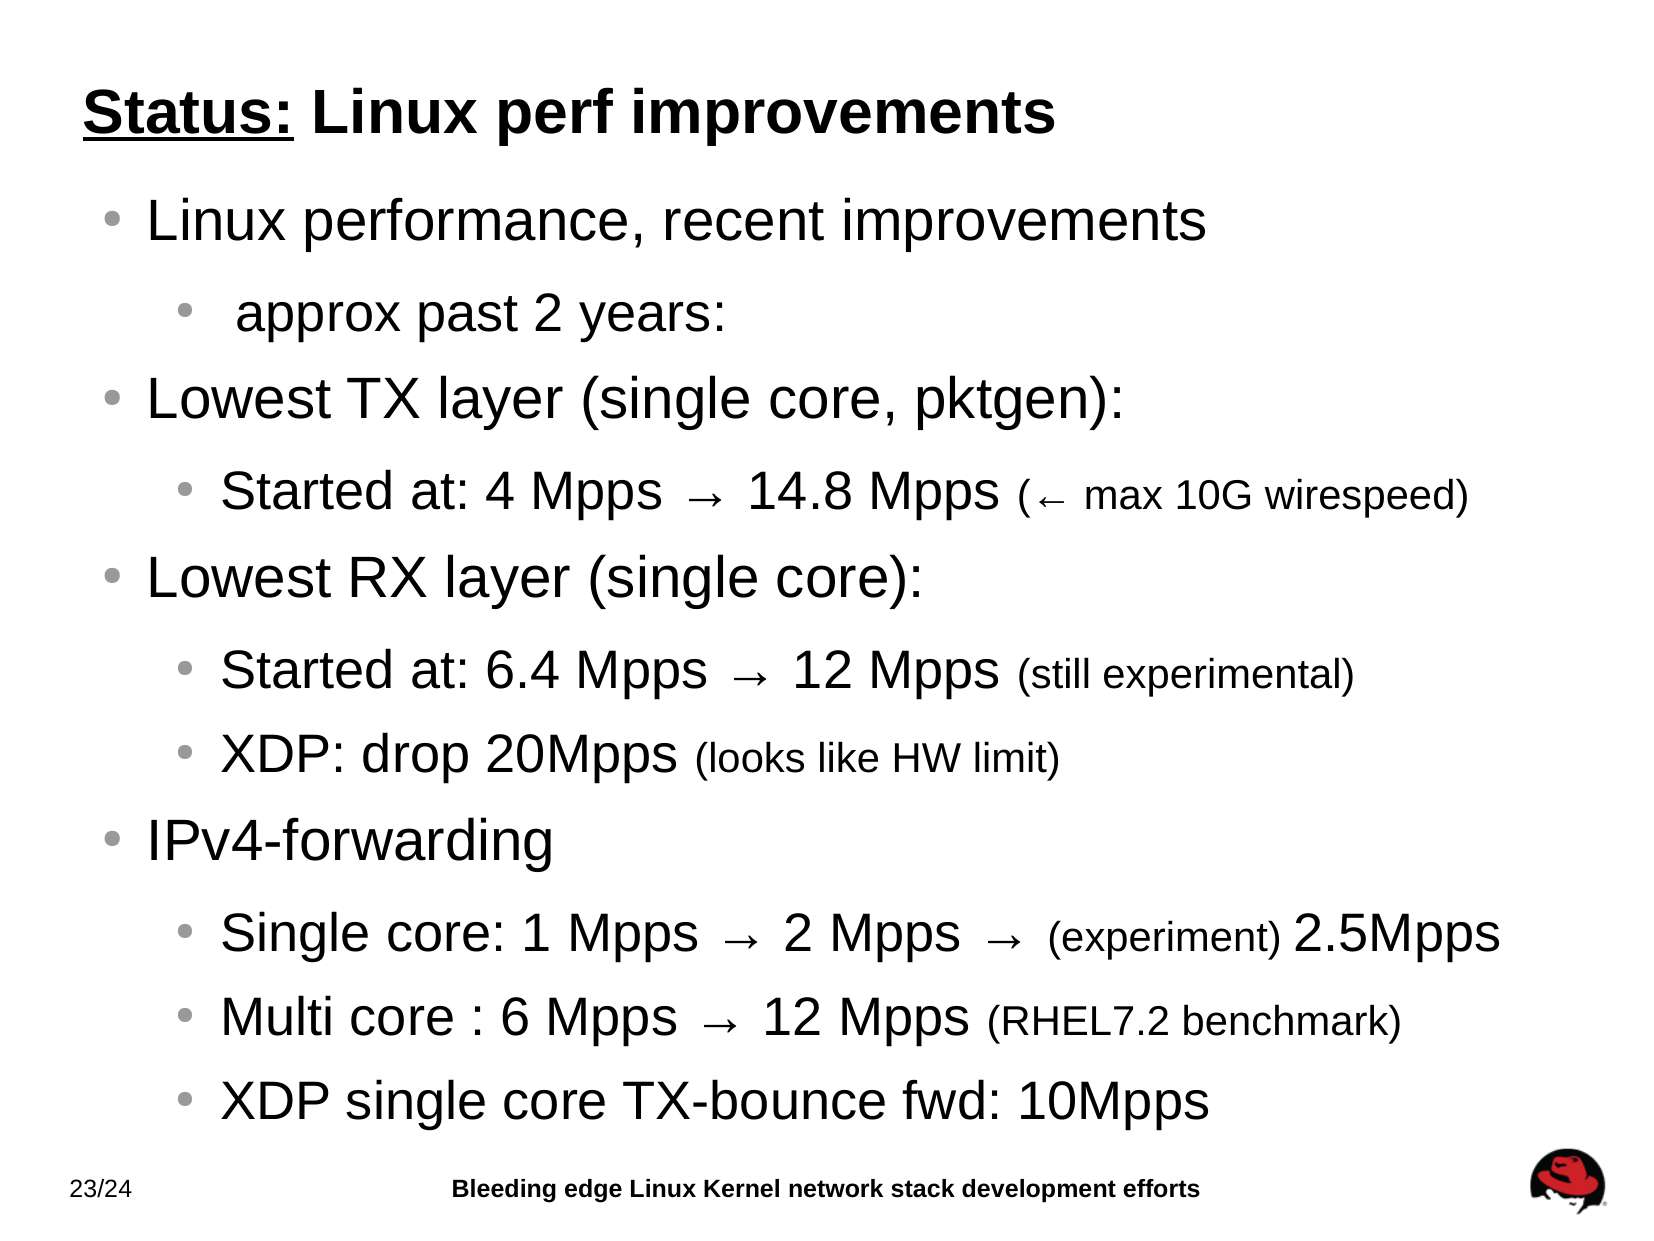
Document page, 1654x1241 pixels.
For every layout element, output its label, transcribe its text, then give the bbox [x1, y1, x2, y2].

list Linux performance, recent improvements approx past 2 years: Lowest TX layer (single core, pktgen): Started at: 4 Mpps → 14.8 Mpps (← max 10G wirespeed) Lowest RX layer (single core): Started at: 6.4 Mpps → 12 Mpps (still experimental) XDP: drop 20Mpps (looks like HW limit) IPv4-forwarding Single core: 1 Mpps → 2 Mpps → (experiment) 2.5Mpps Multi core : 6 Mpps → 12 Mpps (RHEL7.2 benchmark) XDP single core TX-bounce fwd: 10Mpps [86, 987, 1576, 1132]
picture [1529, 1146, 1613, 1224]
text_box [86, 187, 1576, 987]
title Status: Linux perf improvements [82, 37, 1571, 188]
